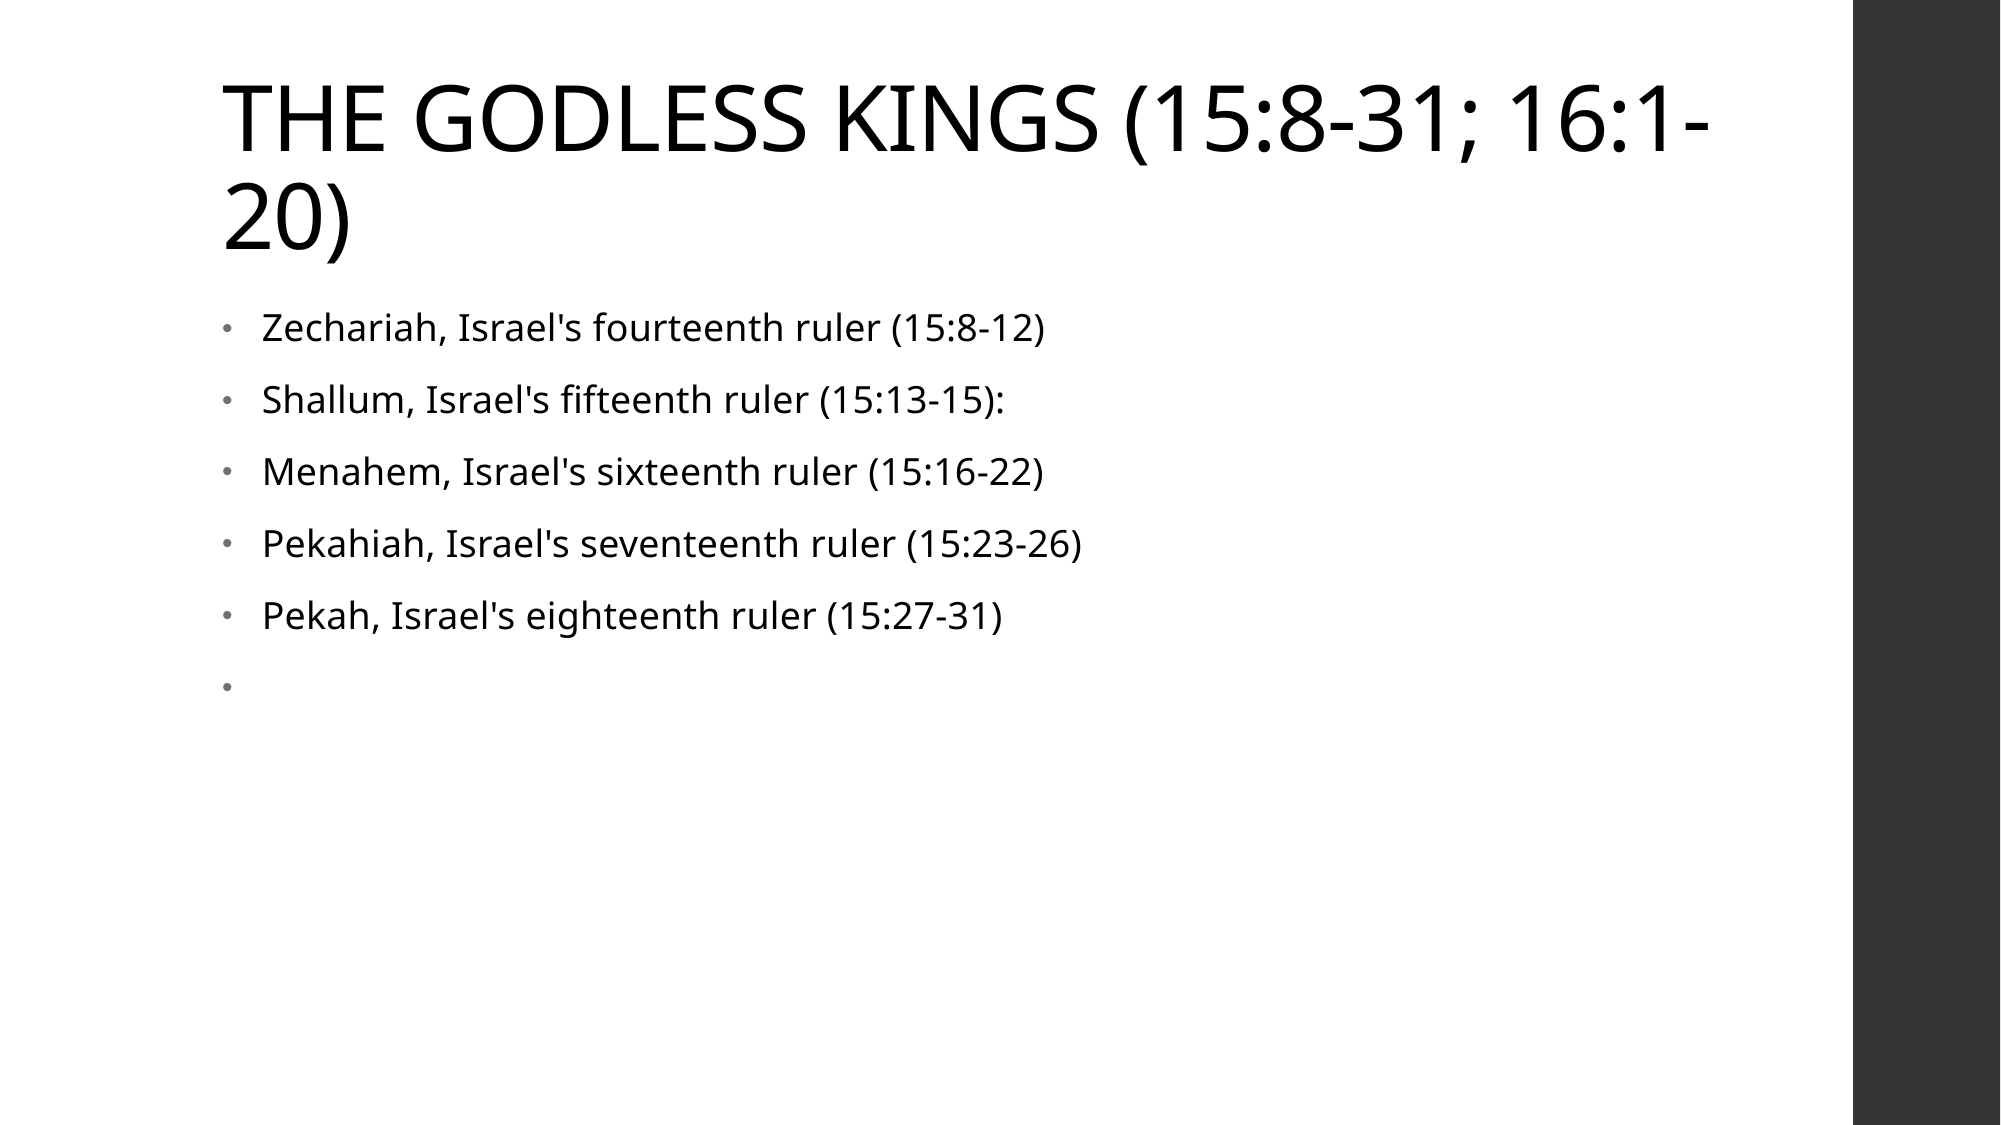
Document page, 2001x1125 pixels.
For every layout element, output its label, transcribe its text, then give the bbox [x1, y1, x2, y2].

list Zechariah, Israel's fourteenth ruler (15:8-12) Shallum, Israel's fifteenth ruler (15:13-15): Menahem, Israel's sixteenth ruler (15:16-22) Pekahiah, Israel's seventeenth ruler (15:23-26) Pekah, Israel's eighteenth ruler (15:27-31) [206, 299, 1617, 1014]
title THE GODLESS KINGS (15:8-31; 16:1-20) [206, 60, 1797, 278]
